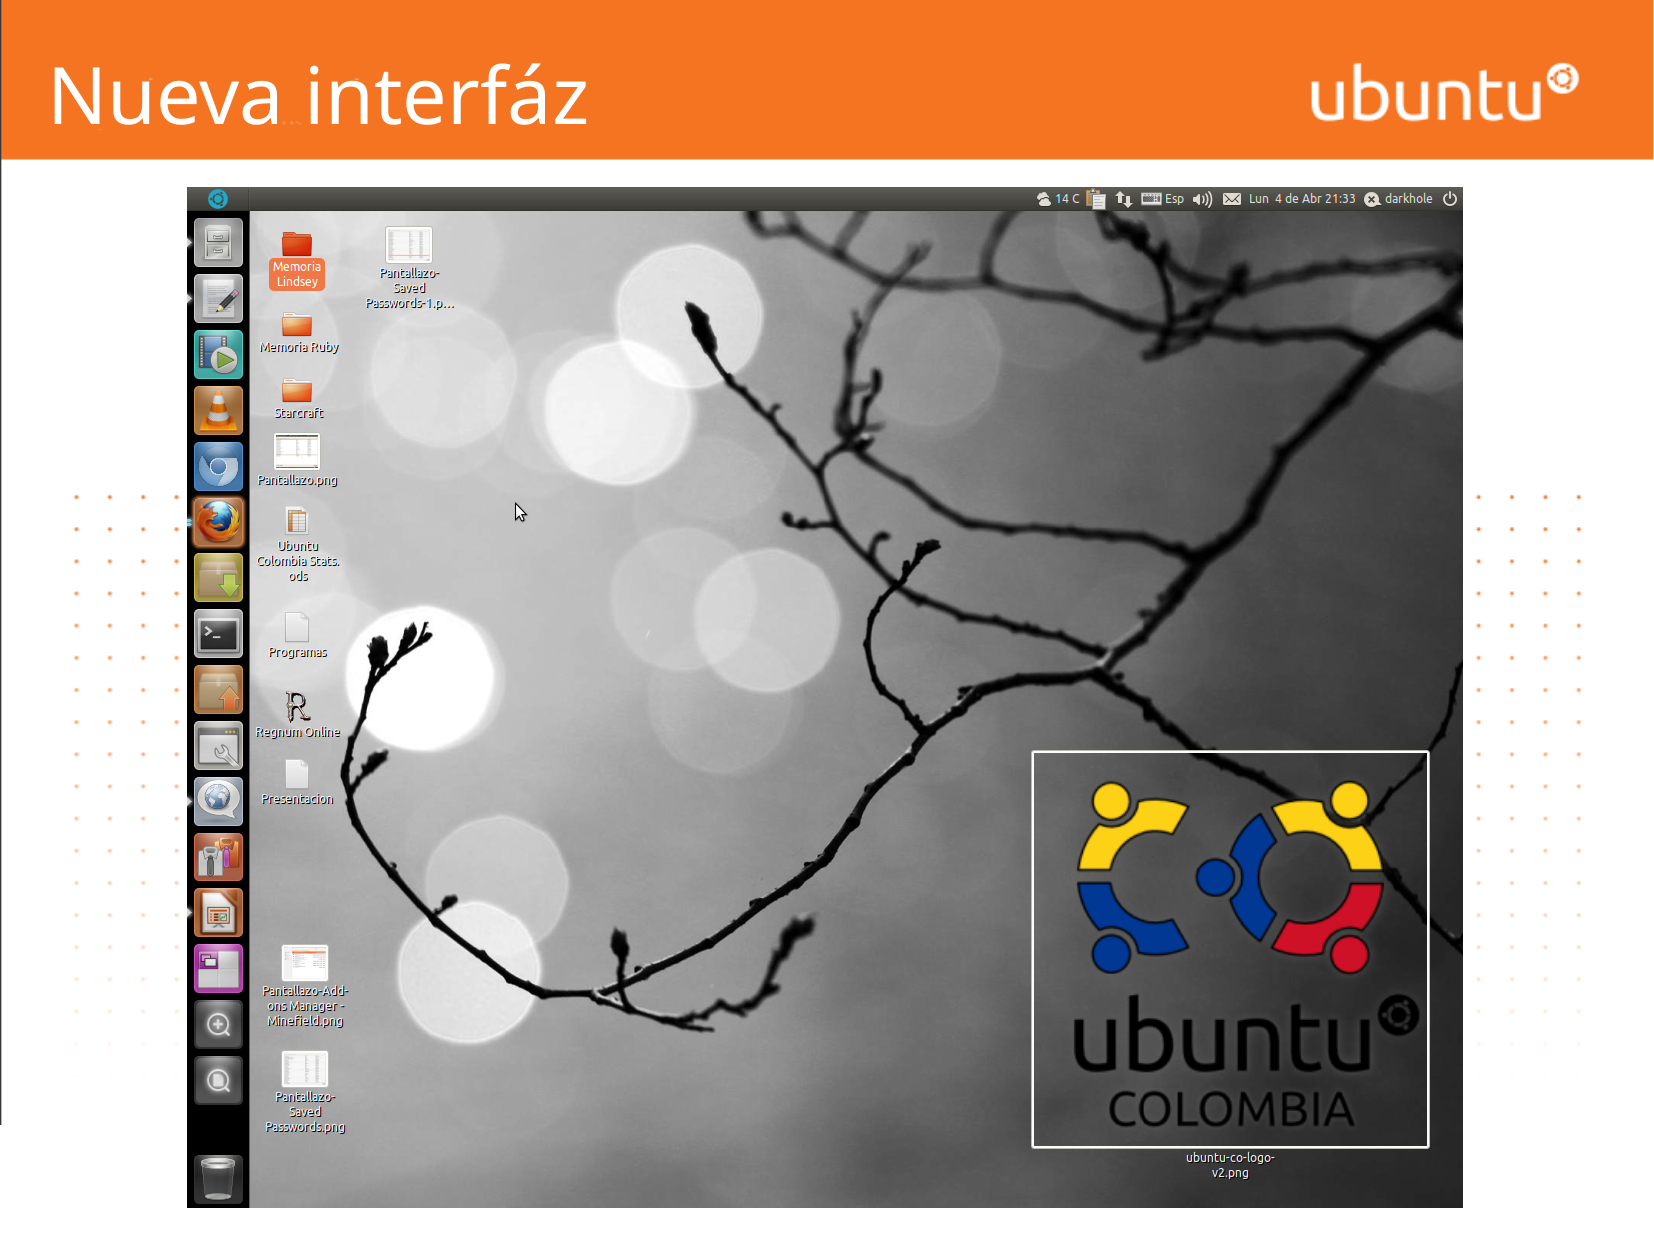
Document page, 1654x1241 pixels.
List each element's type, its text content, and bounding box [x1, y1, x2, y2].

picture [0, 0, 1654, 1208]
title Nueva interfáz [47, 29, 1276, 158]
